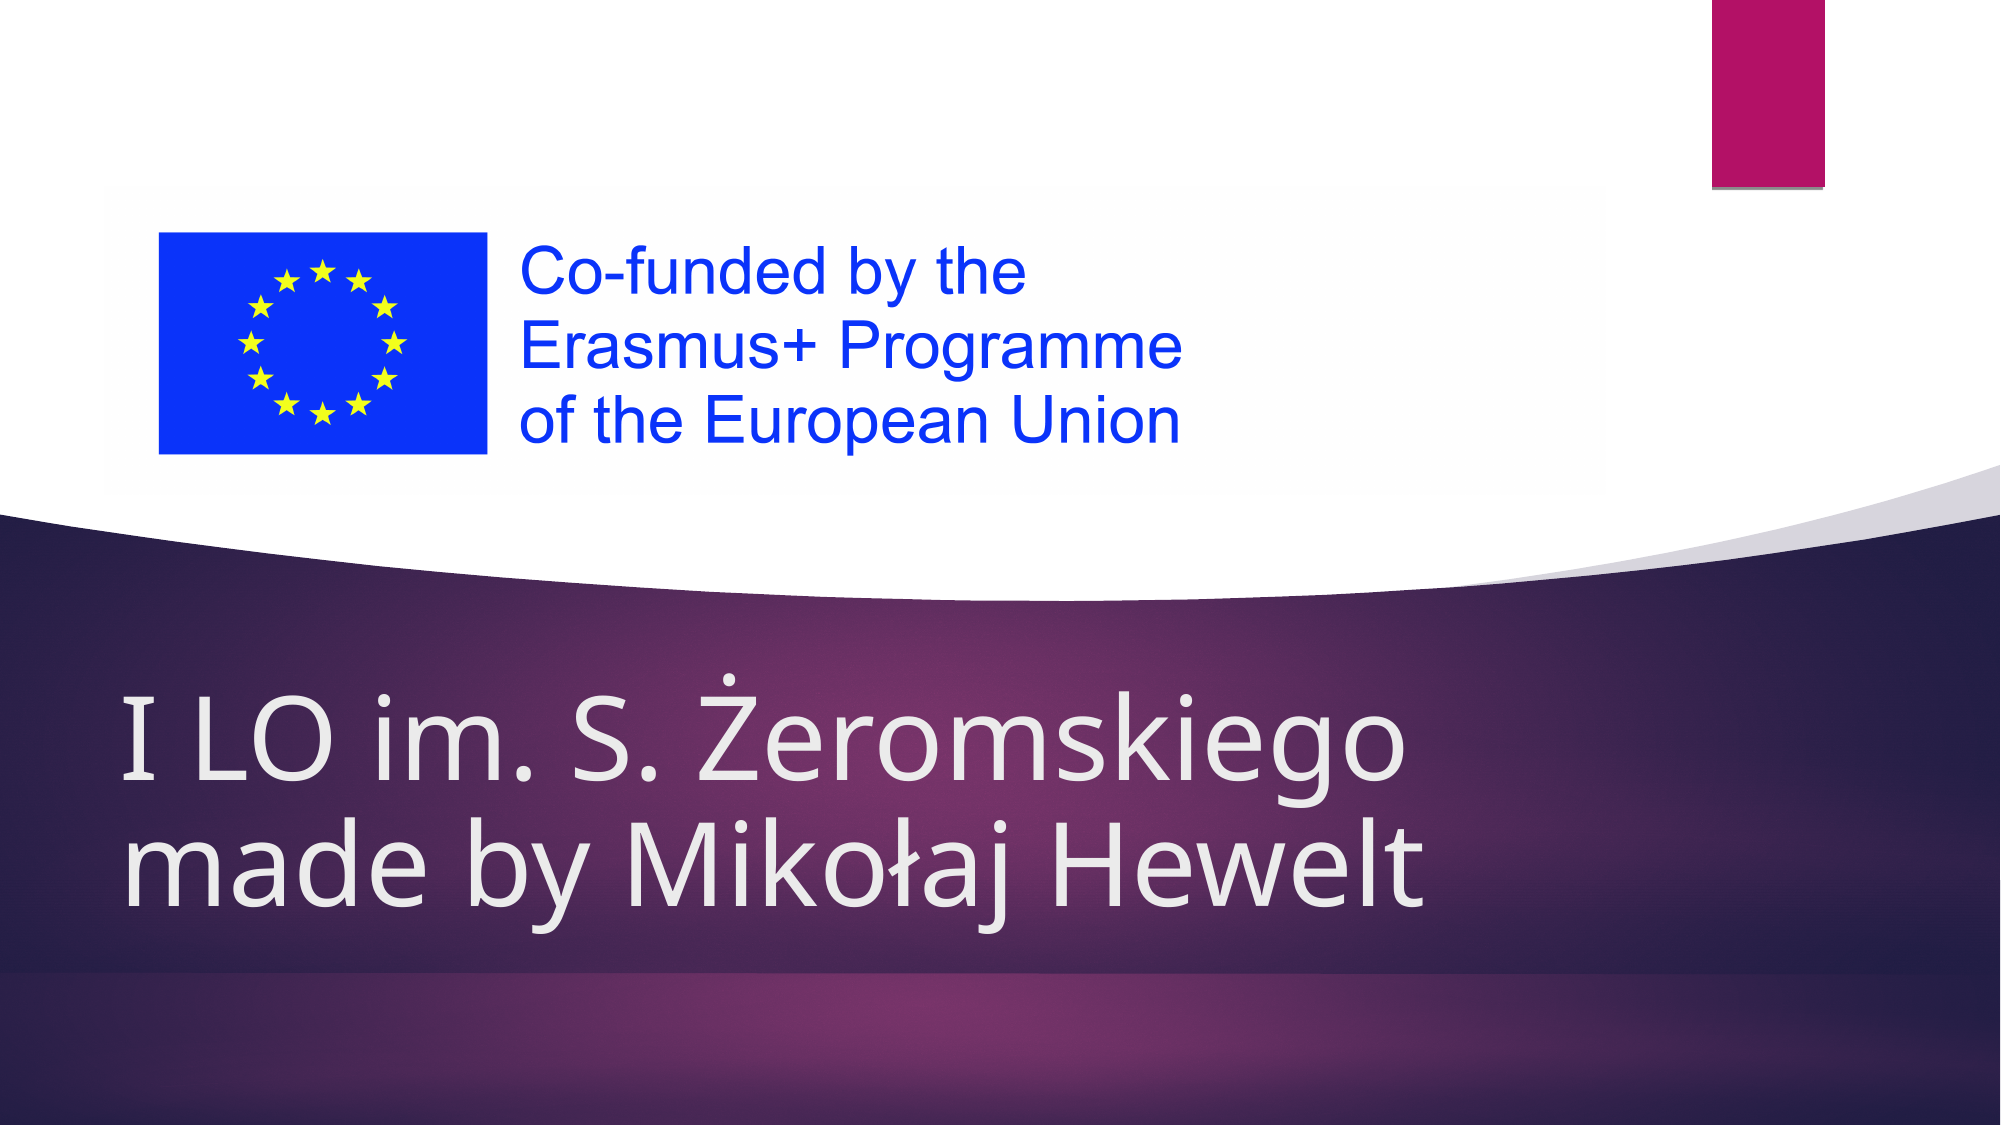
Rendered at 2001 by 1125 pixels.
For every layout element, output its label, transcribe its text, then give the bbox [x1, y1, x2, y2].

picture [104, 186, 1606, 495]
title I LO im. S. Żeromskiego made by Mikołaj Hewelt [104, 644, 1606, 939]
text_box [0, 0, 2000, 1125]
